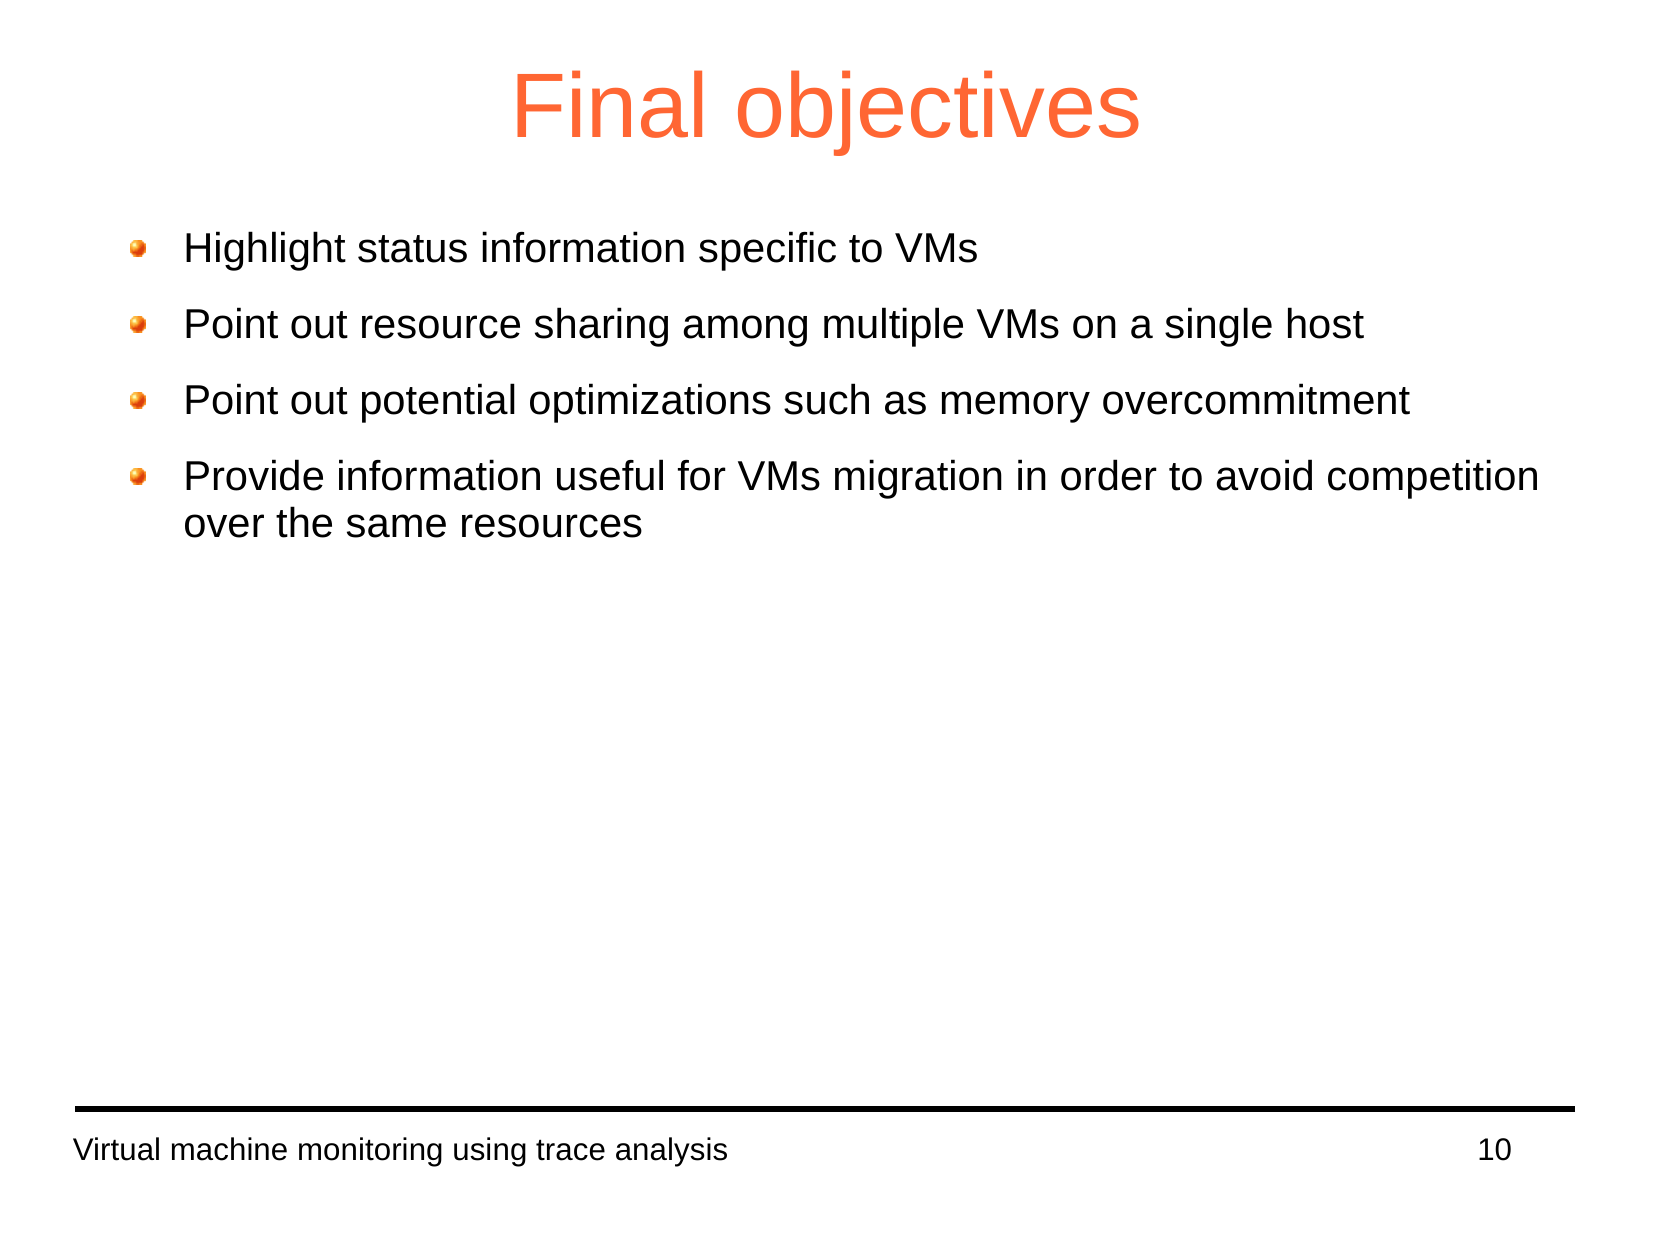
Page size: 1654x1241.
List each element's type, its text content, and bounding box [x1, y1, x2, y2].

list Highlight status information specific to VMs Point out resource sharing among multiple VMs on a single host Point out potential optimizations such as memory overcommitment Provide information useful for VMs migration in order to avoid competition over the same resources [112, 225, 1576, 1051]
title Final objectives [82, 2, 1571, 210]
